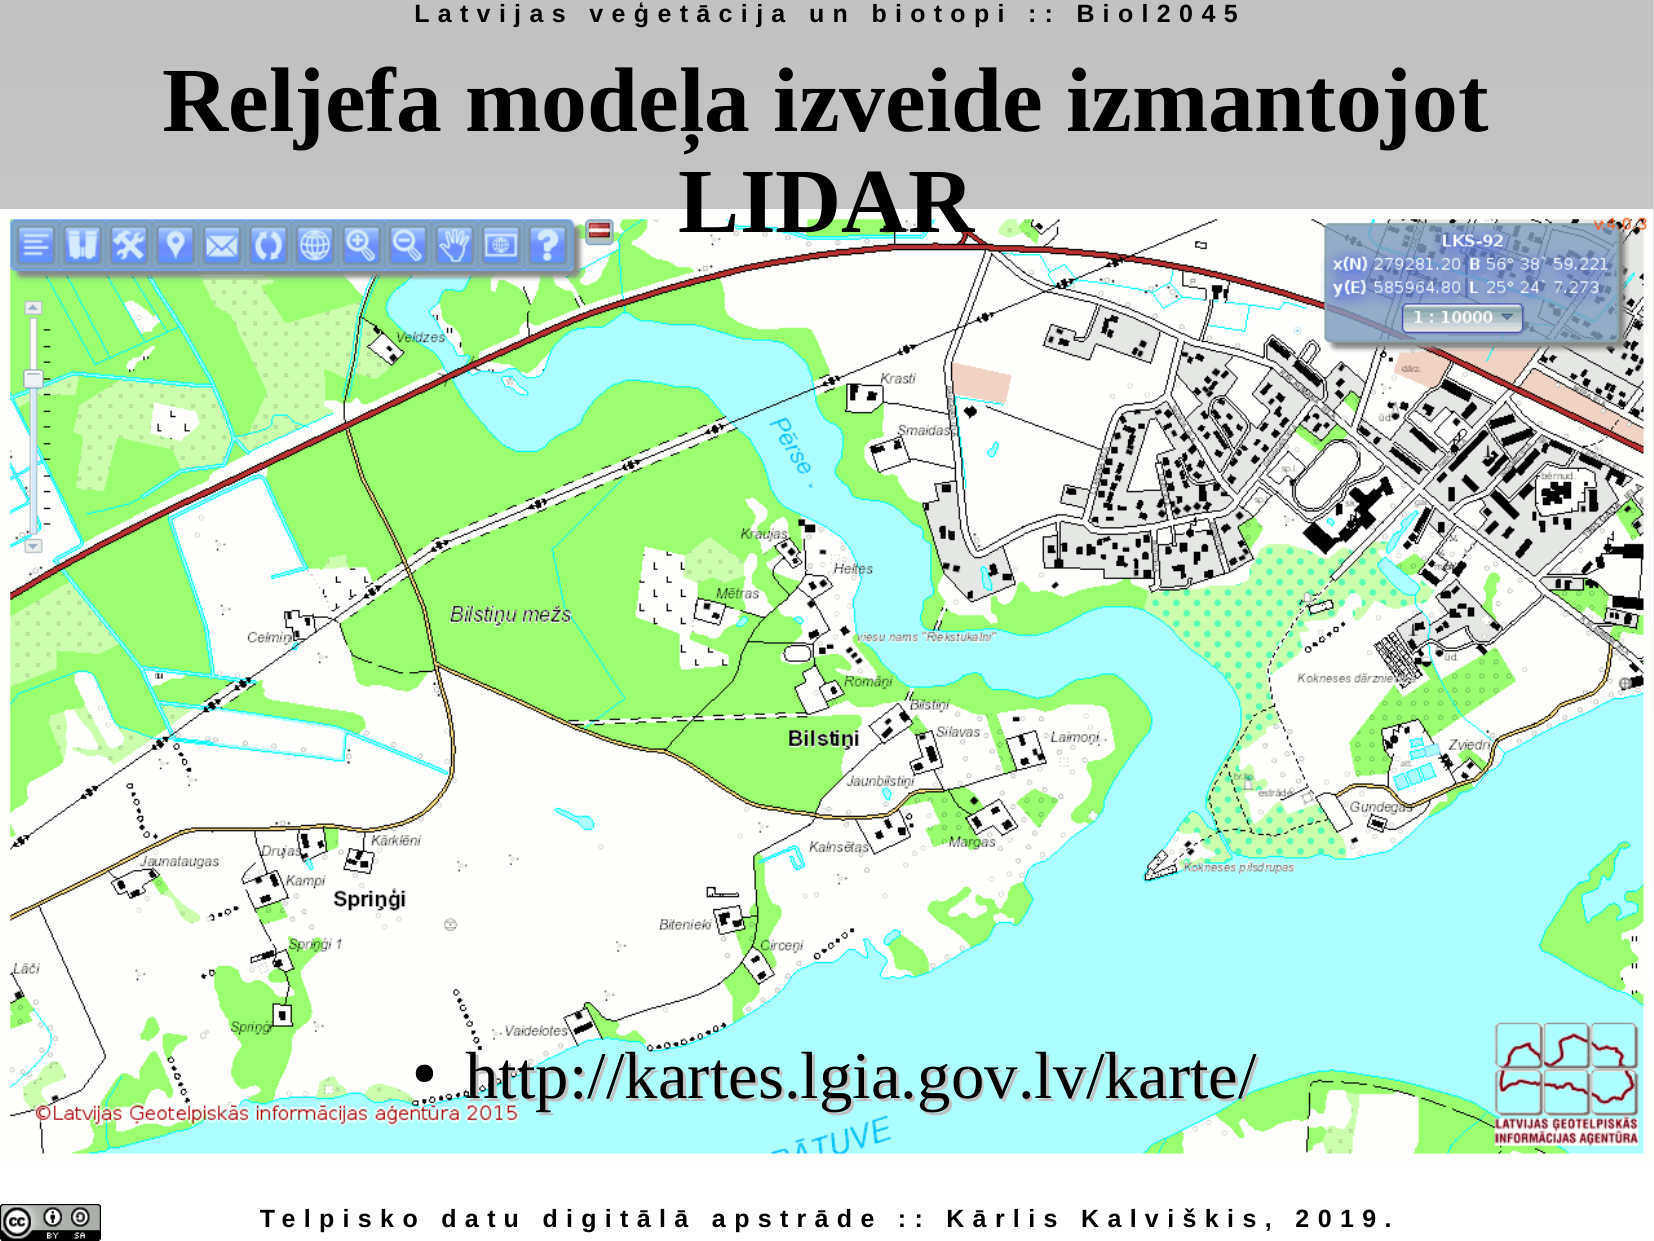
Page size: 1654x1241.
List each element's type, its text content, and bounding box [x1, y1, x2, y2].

list http://kartes.lgia.gov.lv/karte/ [82, 289, 1571, 1113]
picture [0, 0, 1654, 1241]
title Reljefa modeļa izveide izmantojot LIDAR [29, 49, 1625, 296]
